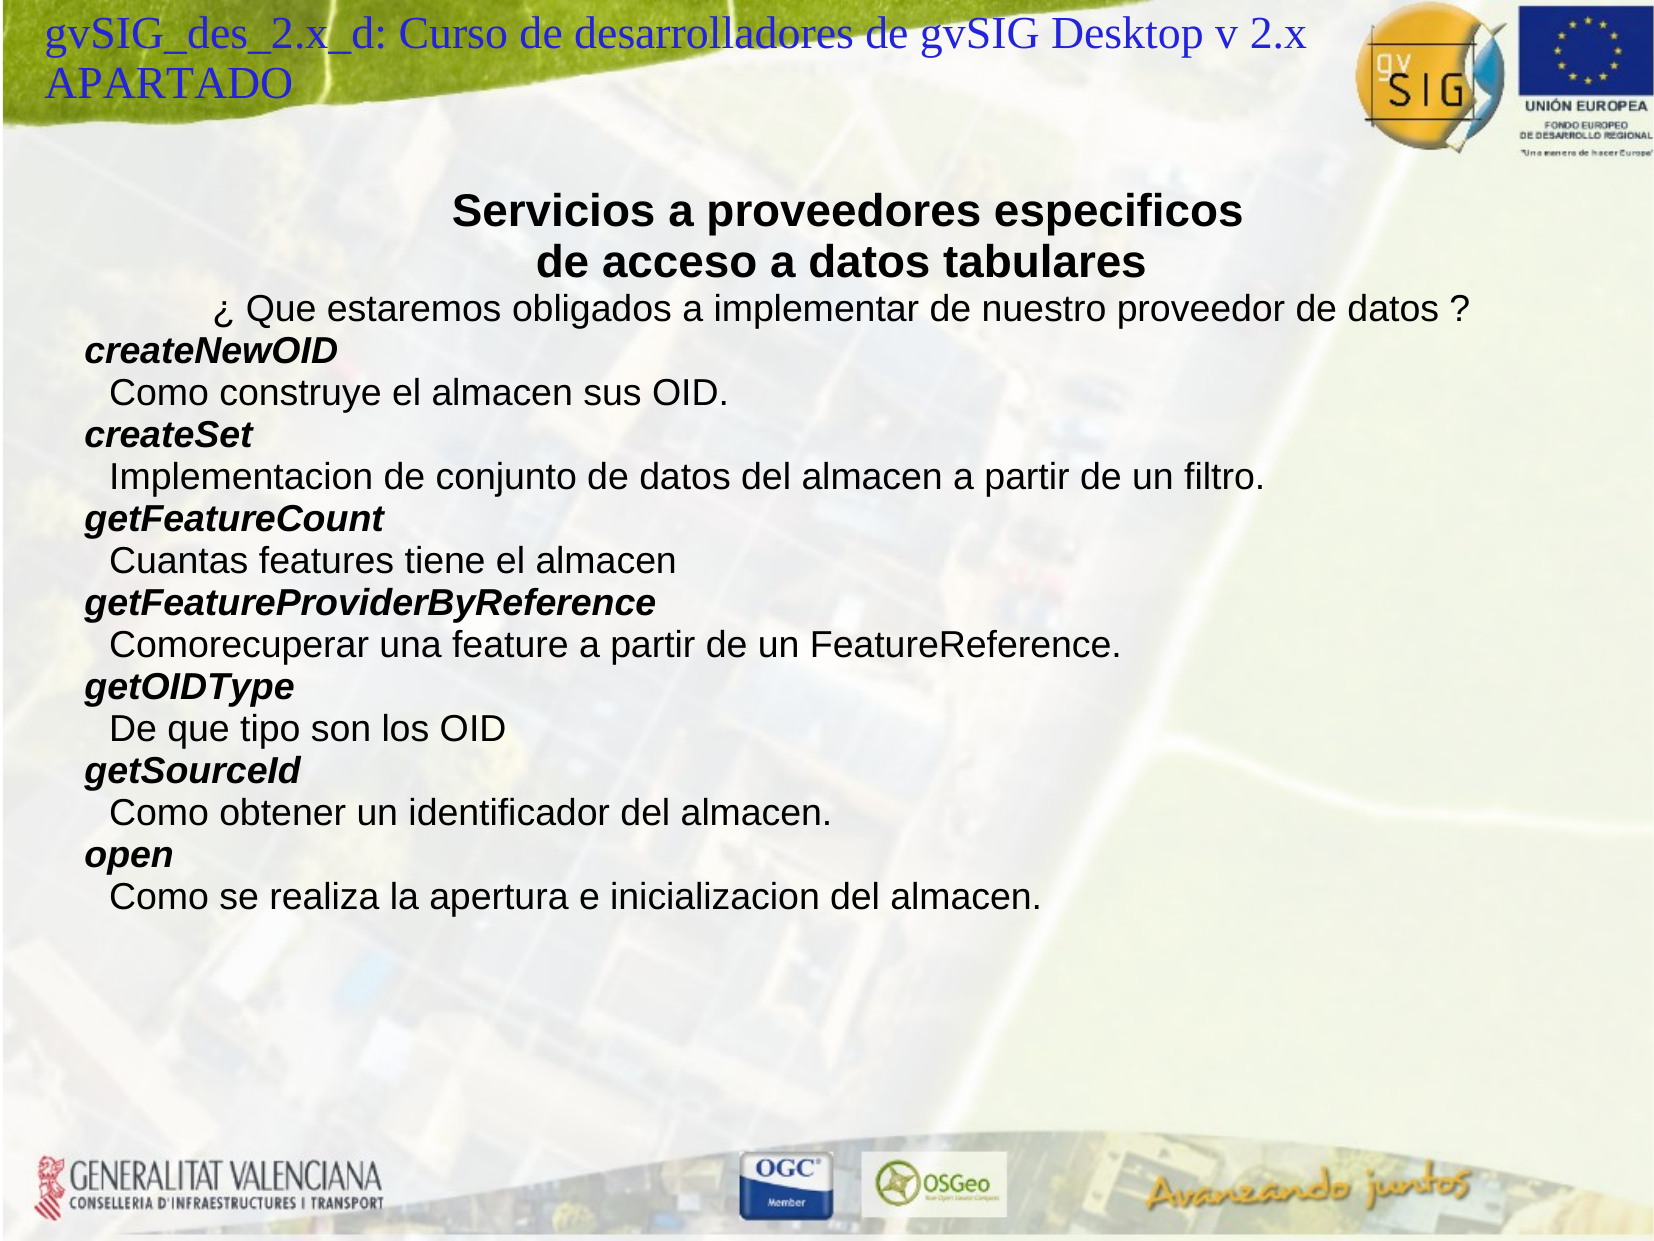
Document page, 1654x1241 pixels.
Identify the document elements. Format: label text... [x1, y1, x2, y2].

text_box Servicios a proveedores especificos de acceso a datos tabulares ¿ Que estaremos obligados a implementar de nuestro proveedor de datos ? createNewOID Como construye el almacen sus OID. createSet Implementacion de conjunto de datos del almacen a partir de un filtro. getFeatureCount Cuantas features tiene el almacen getFeatureProviderByReference Comorecuperar una feature a partir de un FeatureReference. getOIDType De que tipo son los OID getSourceId Como obtener un identificador del almacen. open Como se realiza la apertura e inicializacion del almacen. [59, 177, 1625, 1230]
picture [2, 0, 1654, 1241]
